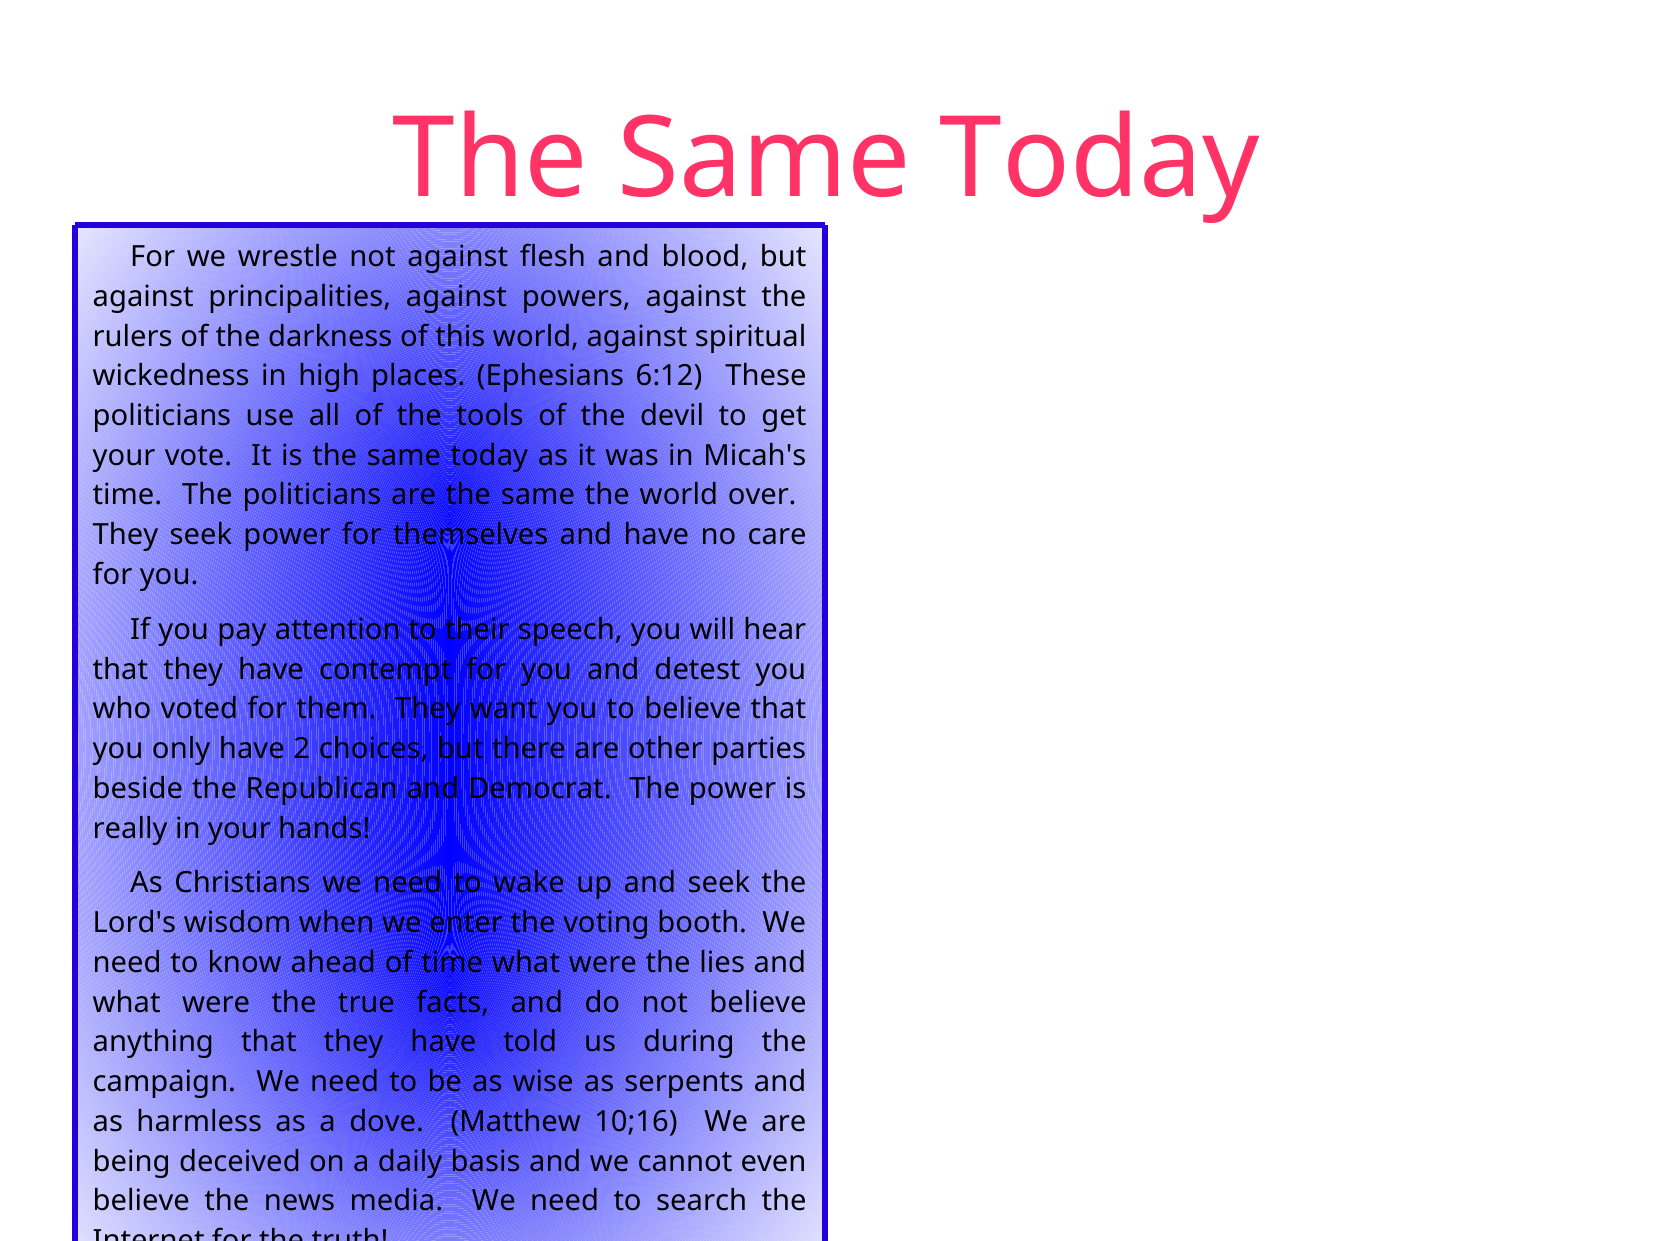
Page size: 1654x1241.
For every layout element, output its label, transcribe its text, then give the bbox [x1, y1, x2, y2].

text_box For we wrestle not against flesh and blood, but against principalities, against powers, against the rulers of the darkness of this world, against spiritual wickedness in high places. (Ephesians 6:12) These politicians use all of the tools of the devil to get your vote. It is the same today as it was in Micah's time. The politicians are the same the world over. They seek power for themselves and have no care for you. If you pay attention to their speech, you will hear that they have contempt for you and detest you who voted for them. They want you to believe that you only have 2 choices, but there are other parties beside the Republican and Democrat. The power is really in your hands! As Christians we need to wake up and seek the Lord's wisdom when we enter the voting booth. We need to know ahead of time what were the lies and what were the true facts, and do not believe anything that they have told us during the campaign. We need to be as wise as serpents and as harmless as a dove. (Matthew 10;16) We are being deceived on a daily basis and we cannot even believe the news media. We need to search the Internet for the truth! [75, 225, 826, 1169]
title The Same Today [82, 49, 1571, 257]
